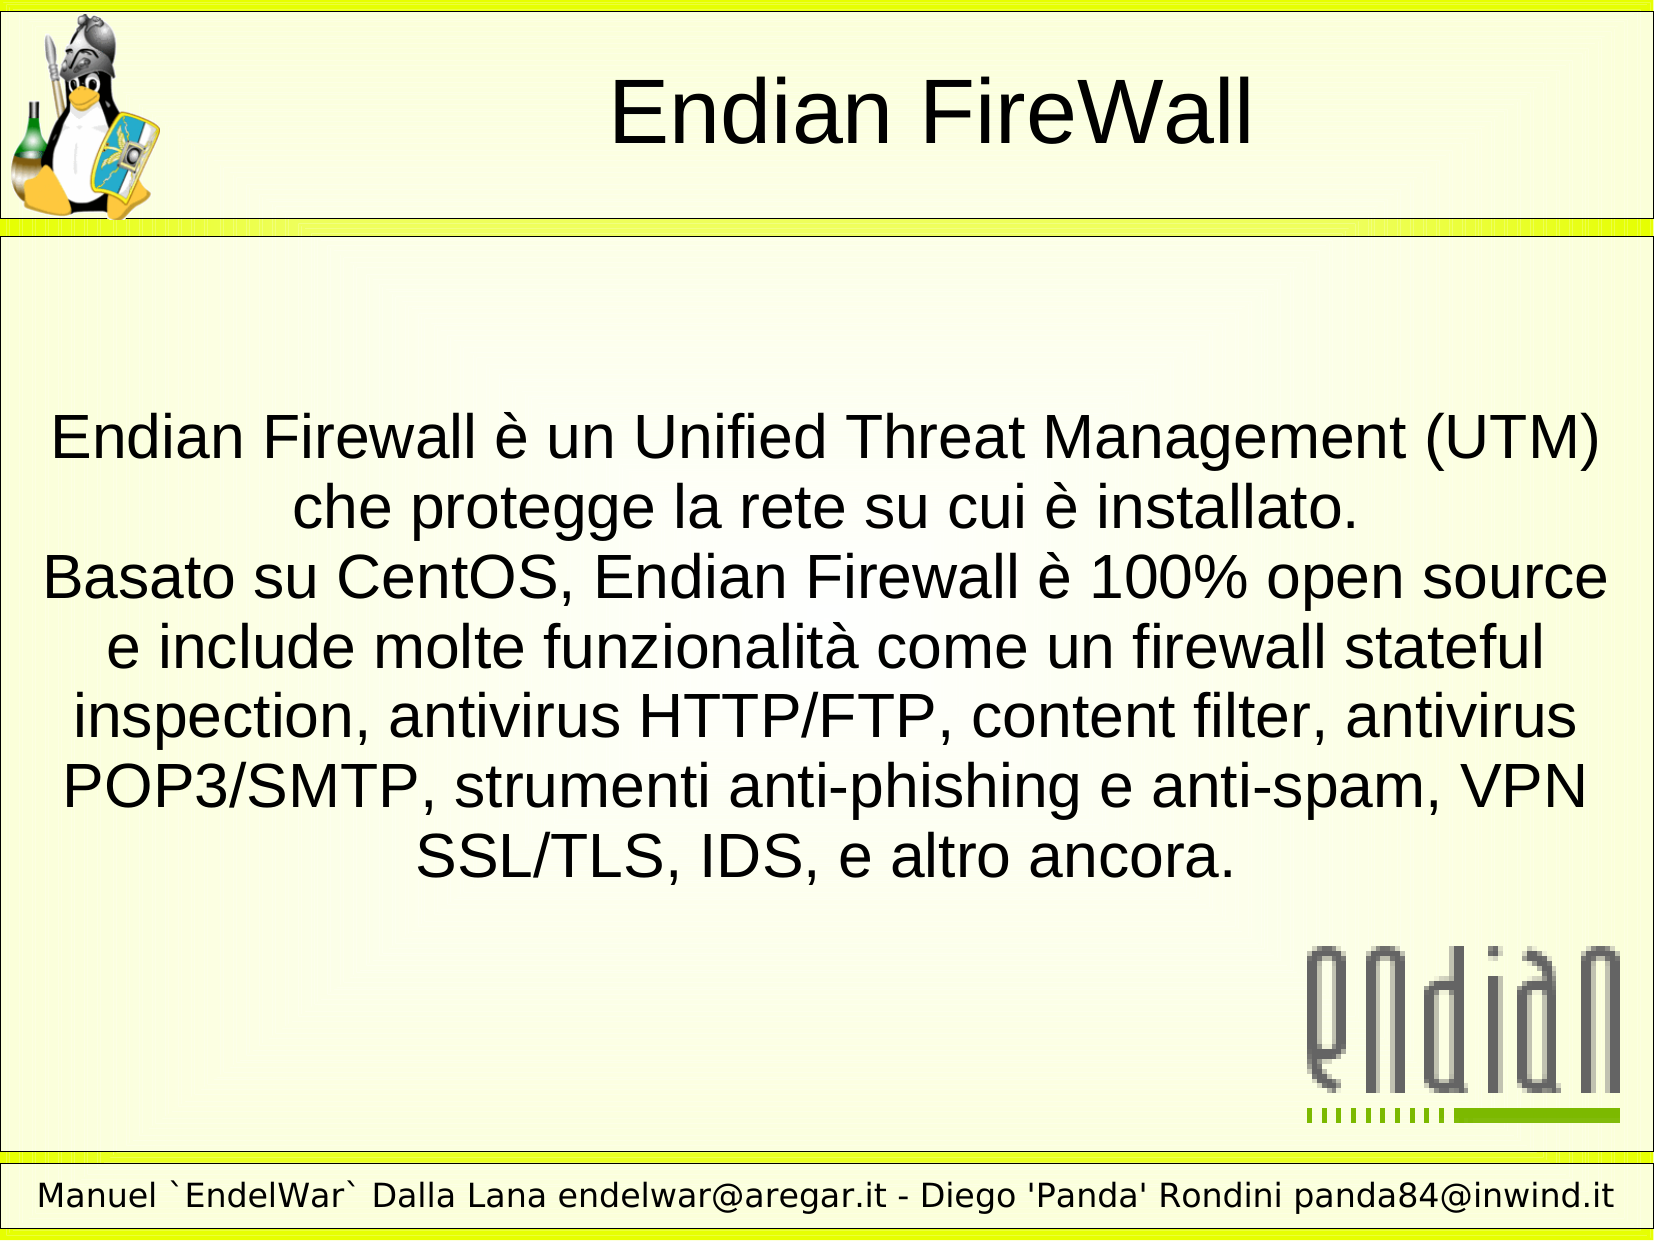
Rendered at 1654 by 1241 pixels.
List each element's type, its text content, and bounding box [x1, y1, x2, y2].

title Endian FireWall [228, 31, 1636, 194]
picture [11, 14, 160, 220]
subtitle Endian Firewall è un Unified Threat Management (UTM) che protegge la rete su cui è installato. Basato su CentOS, Endian Firewall è 100% open source e include molte funzionalità come un firewall stateful inspection, antivirus HTTP/FTP, content filter, antivirus POP3/SMTP, strumenti anti-phishing e anti-spam, VPN SSL/TLS, IDS, e altro ancora. [20, 360, 1633, 933]
picture [1244, 942, 1654, 1128]
